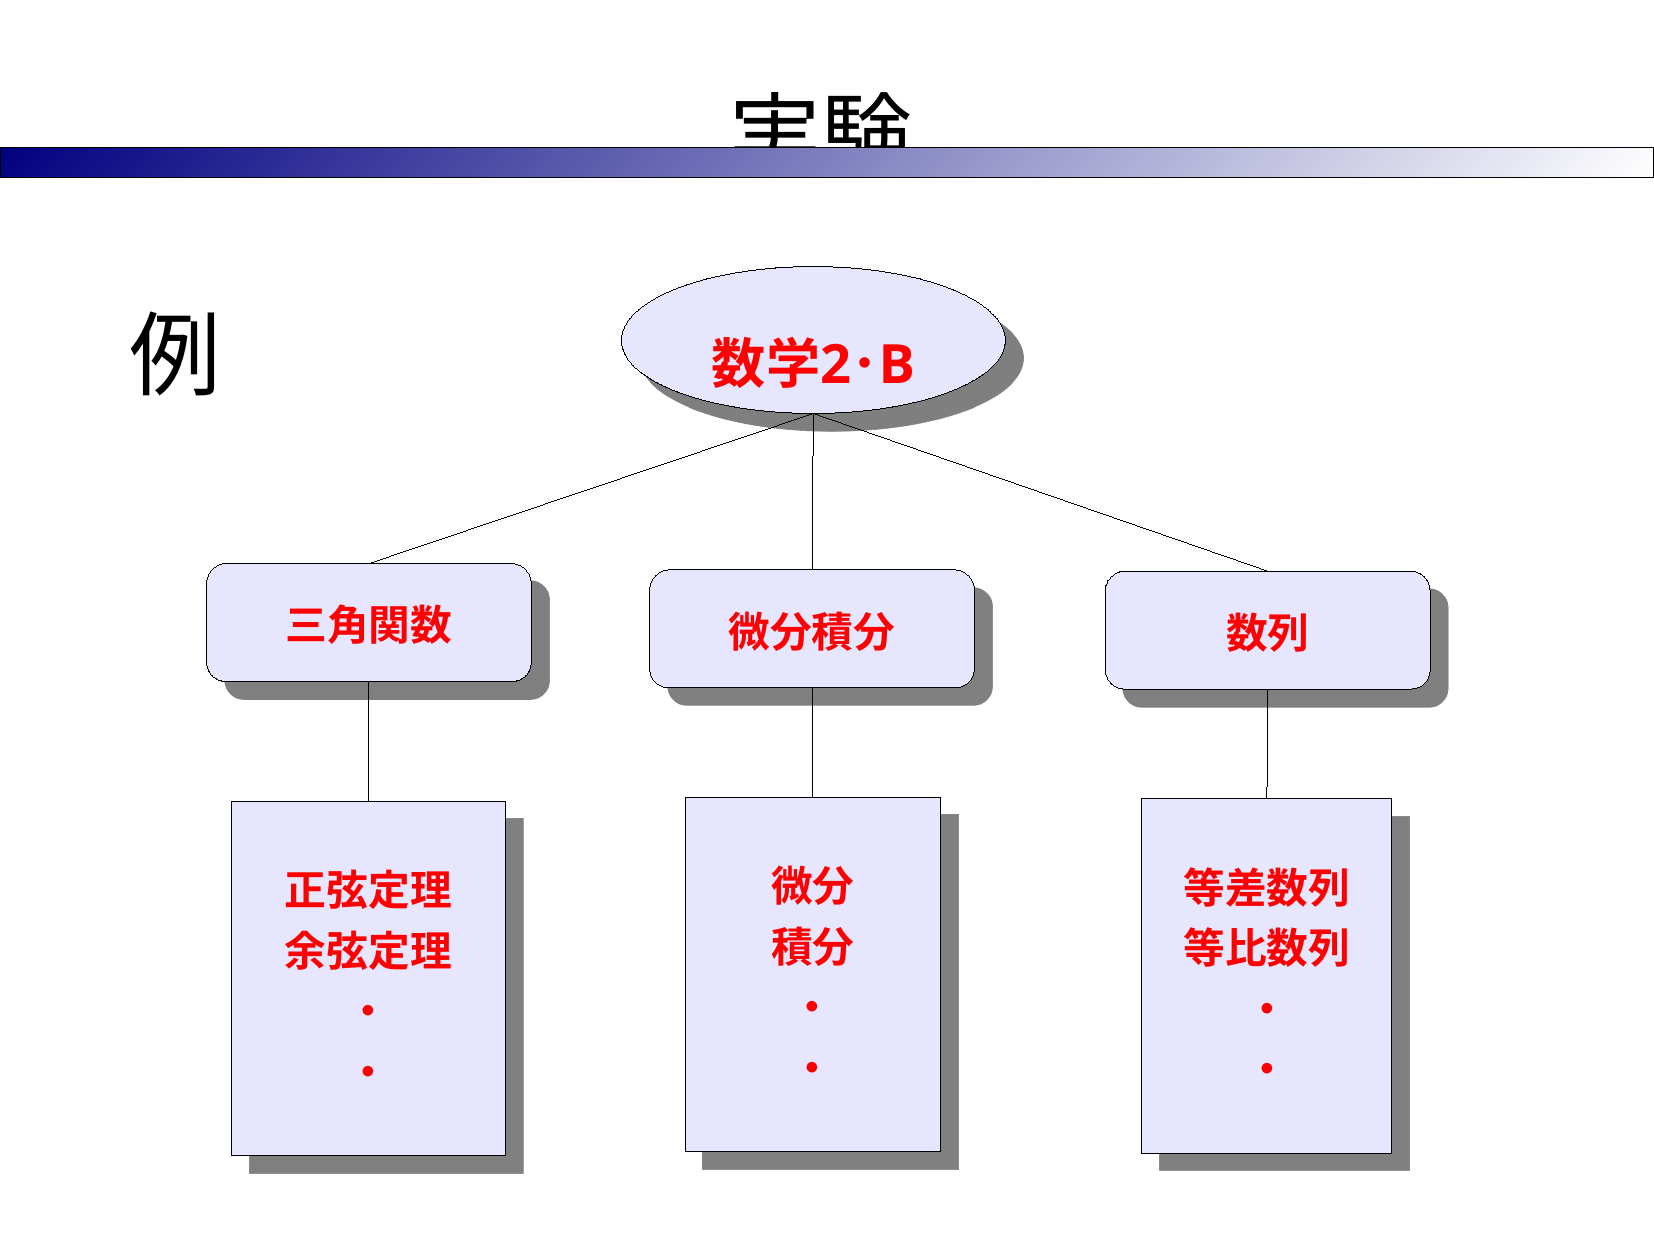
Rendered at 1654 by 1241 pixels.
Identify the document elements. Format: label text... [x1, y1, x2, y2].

text_box 微分 積分 ・ ・ [685, 797, 941, 1152]
text_box 微分積分 [649, 569, 975, 688]
text_box 等差数列 等比数列 ・ ・ [1141, 798, 1392, 1154]
title 実験 [76, 29, 1565, 147]
text_box 例 [114, 265, 237, 365]
text_box 三角関数 [206, 563, 532, 682]
text_box 数学2･B [621, 266, 1006, 414]
text_box 正弦定理 余弦定理 ・ ・ [231, 801, 506, 1156]
text_box 数列 [1105, 571, 1431, 690]
text_box [0, 147, 1654, 178]
